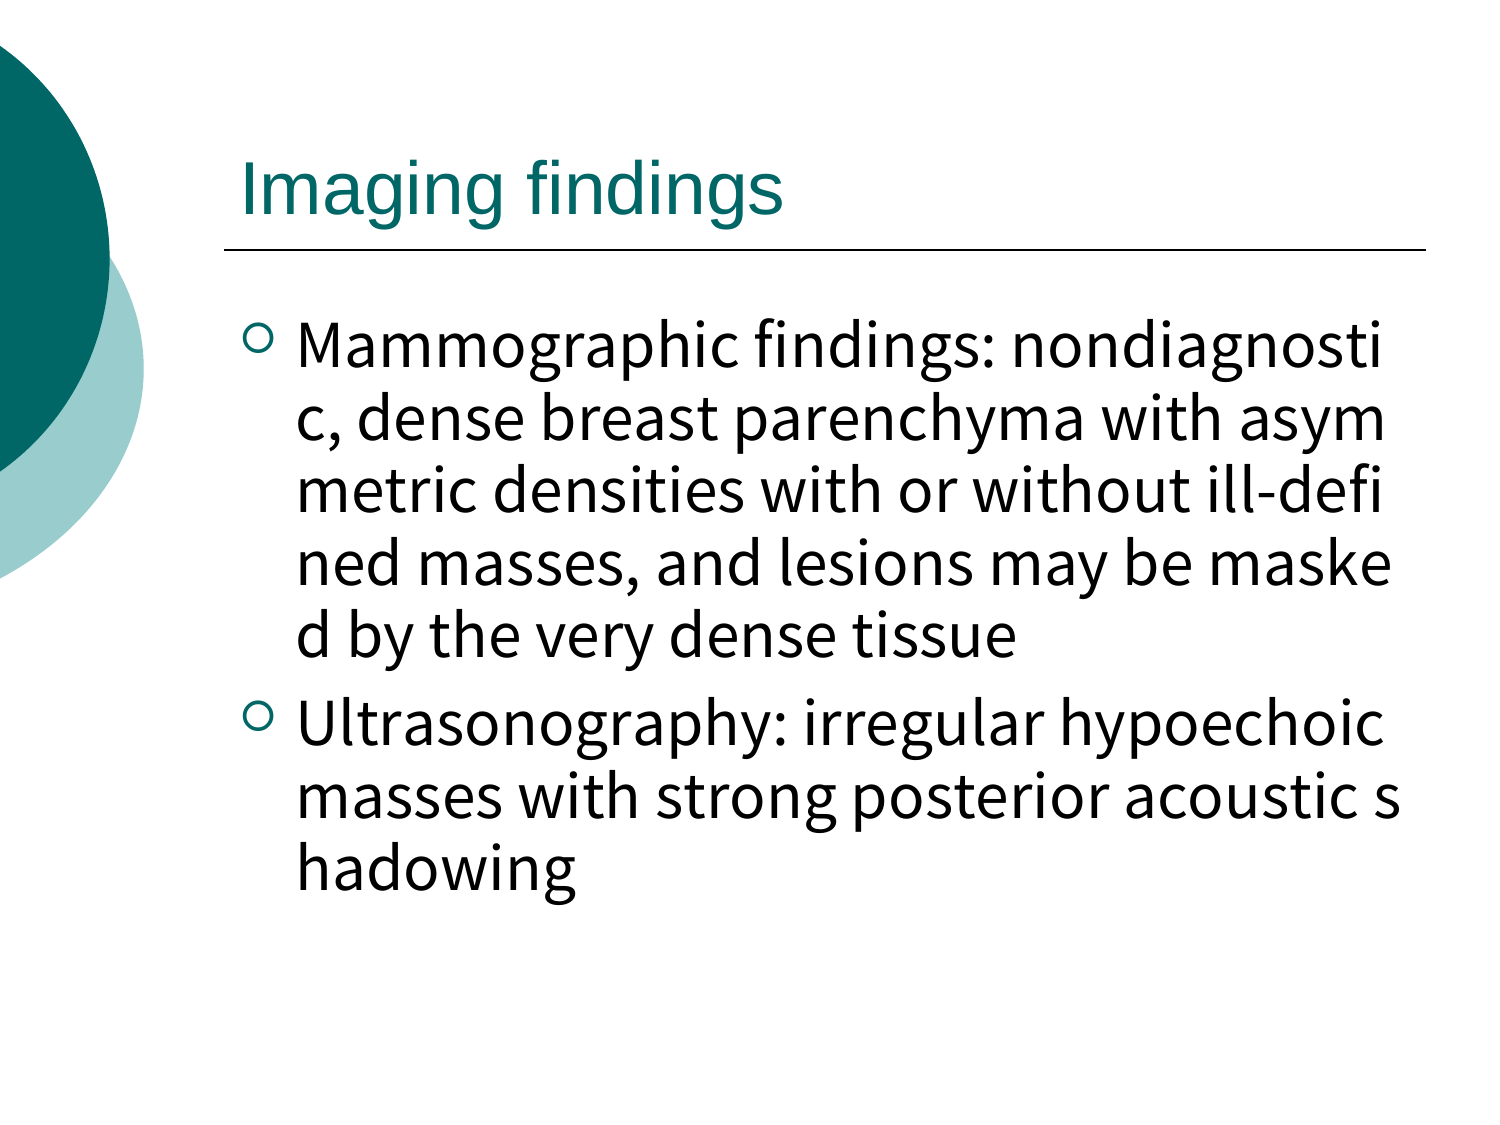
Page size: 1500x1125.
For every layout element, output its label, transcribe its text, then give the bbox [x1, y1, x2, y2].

list Mammographic findings: nondiagnostic, dense breast parenchyma with asymmetric densities with or without ill-defined masses, and lesions may be masked by the very dense tissue Ultrasonography: irregular hypoechoic masses with strong posterior acoustic shadowing [224, 299, 1425, 975]
title Imaging findings [224, 49, 1425, 237]
